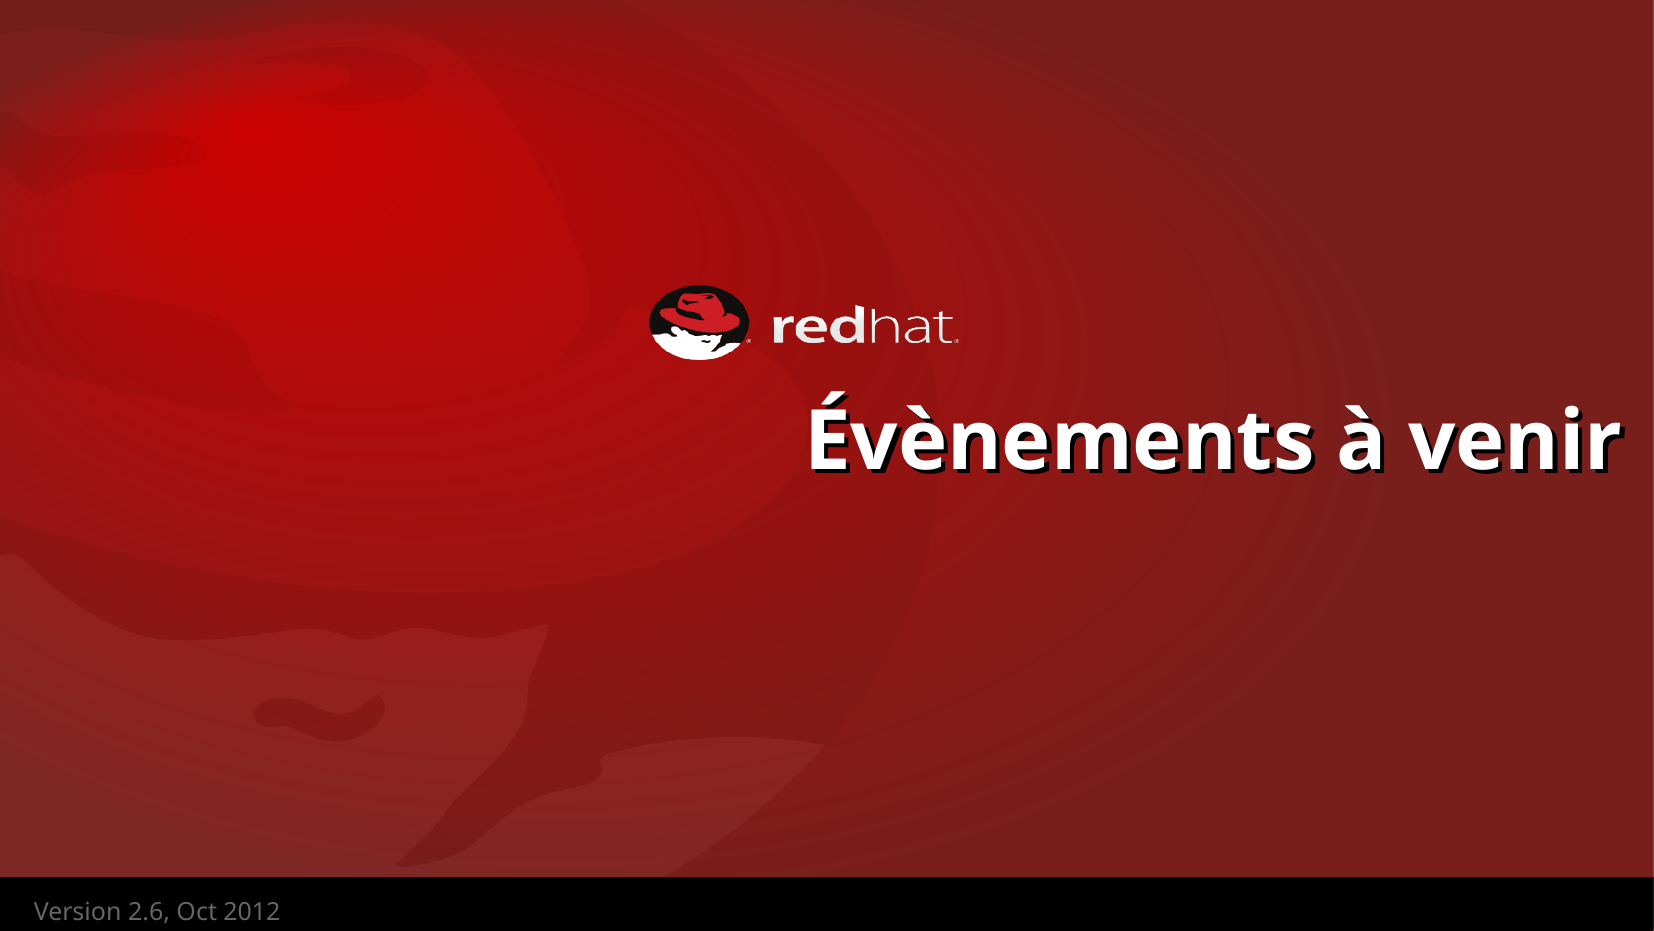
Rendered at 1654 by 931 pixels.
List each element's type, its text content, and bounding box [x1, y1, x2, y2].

picture [0, 0, 1654, 877]
title Évènements à venir [135, 416, 1624, 572]
